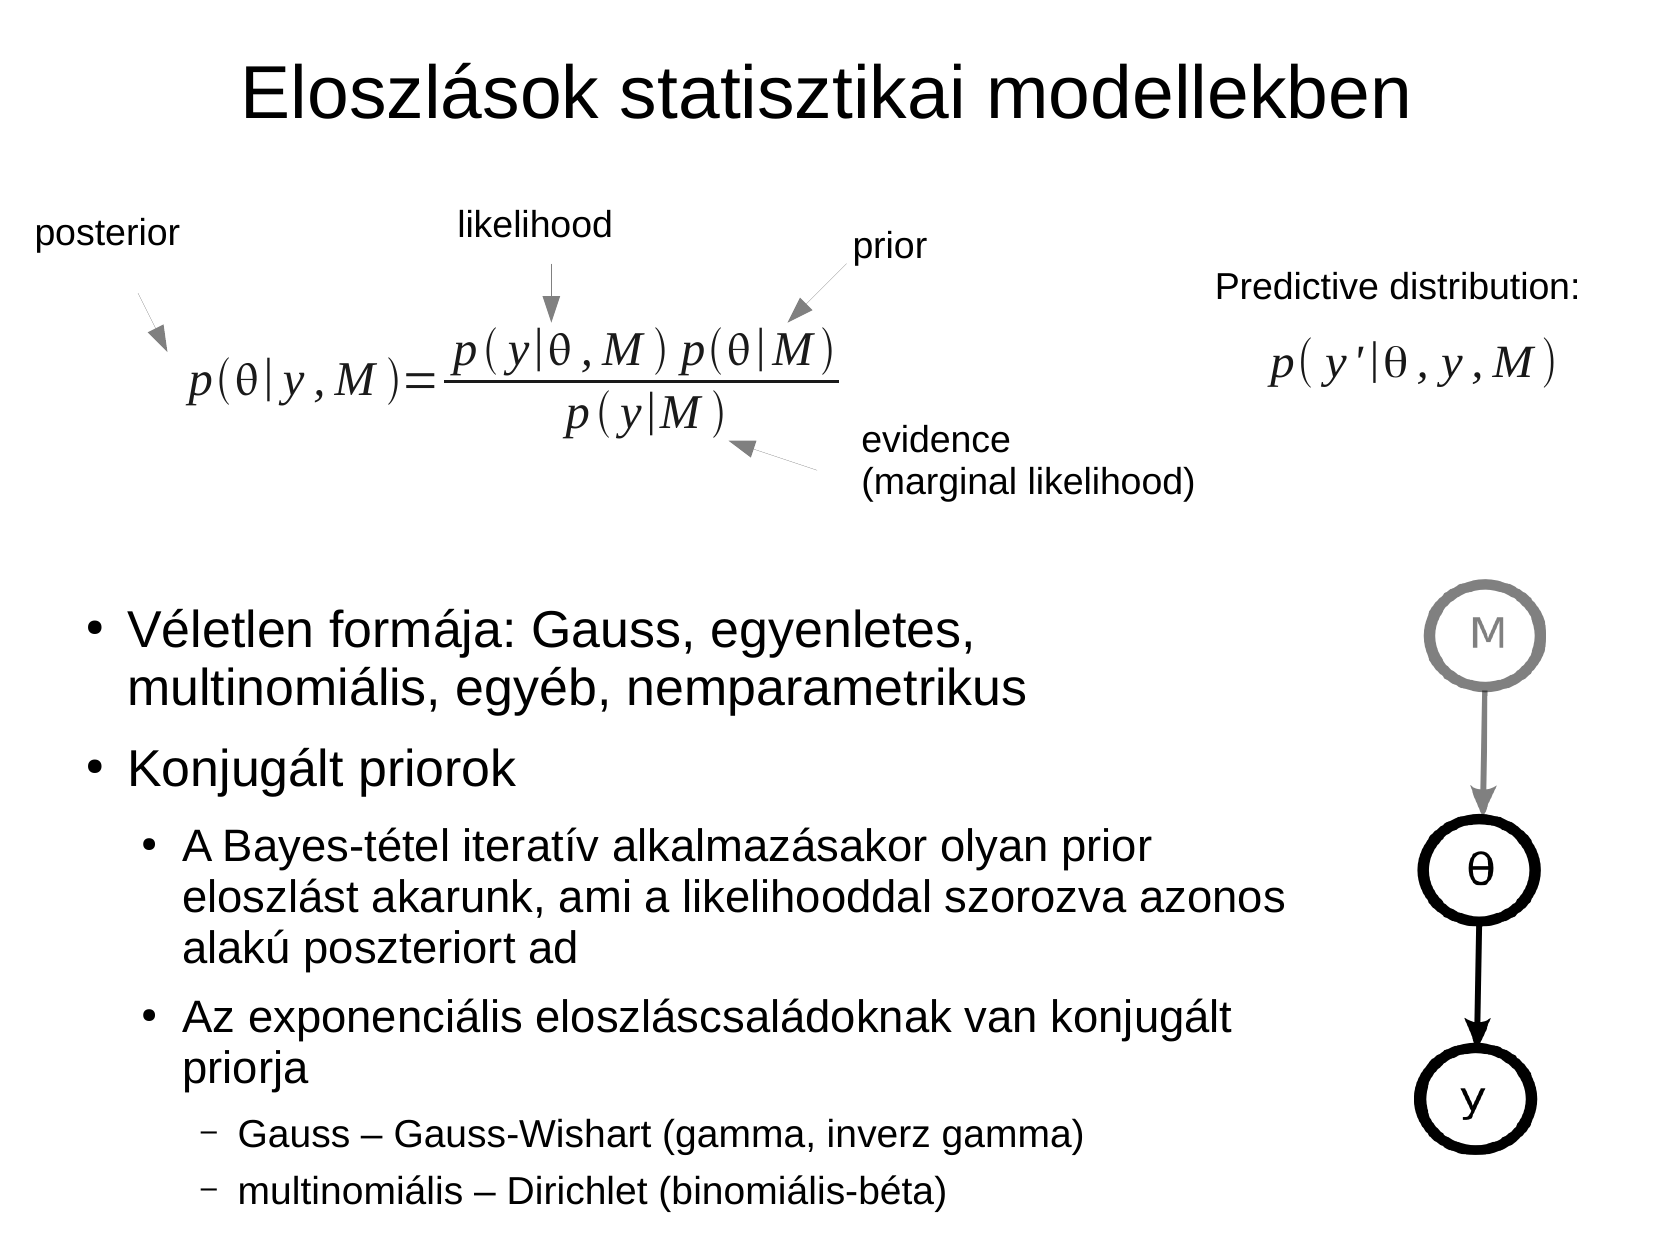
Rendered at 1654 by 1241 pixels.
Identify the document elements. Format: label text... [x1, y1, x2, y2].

chart [1249, 334, 1571, 391]
title Eloszlások statisztikai modellekben [82, 49, 1571, 136]
text_box likelihood [442, 196, 628, 254]
text_box posterior [19, 204, 196, 264]
text_box prior [837, 217, 943, 275]
text_box Predictive distribution: [1200, 258, 1607, 318]
list Véletlen formája: Gauss, egyenletes, multinomiális, egyéb, nemparametrikus Konjugált priorok A Bayes-tétel iteratív alkalmazásakor olyan prior eloszlást akarunk, ami a likelihooddal szorozva azonos alakú poszteriort ad Az exponenciális eloszláscsaládoknak van konjugált priorja Gauss – Gauss-Wishart (gamma, inverz gamma) multinomiális – Dirichlet (binomiális-béta) [71, 600, 1291, 1216]
text_box evidence (marginal likelihood) [846, 411, 1261, 511]
chart [167, 322, 853, 441]
picture [1414, 579, 1546, 1156]
